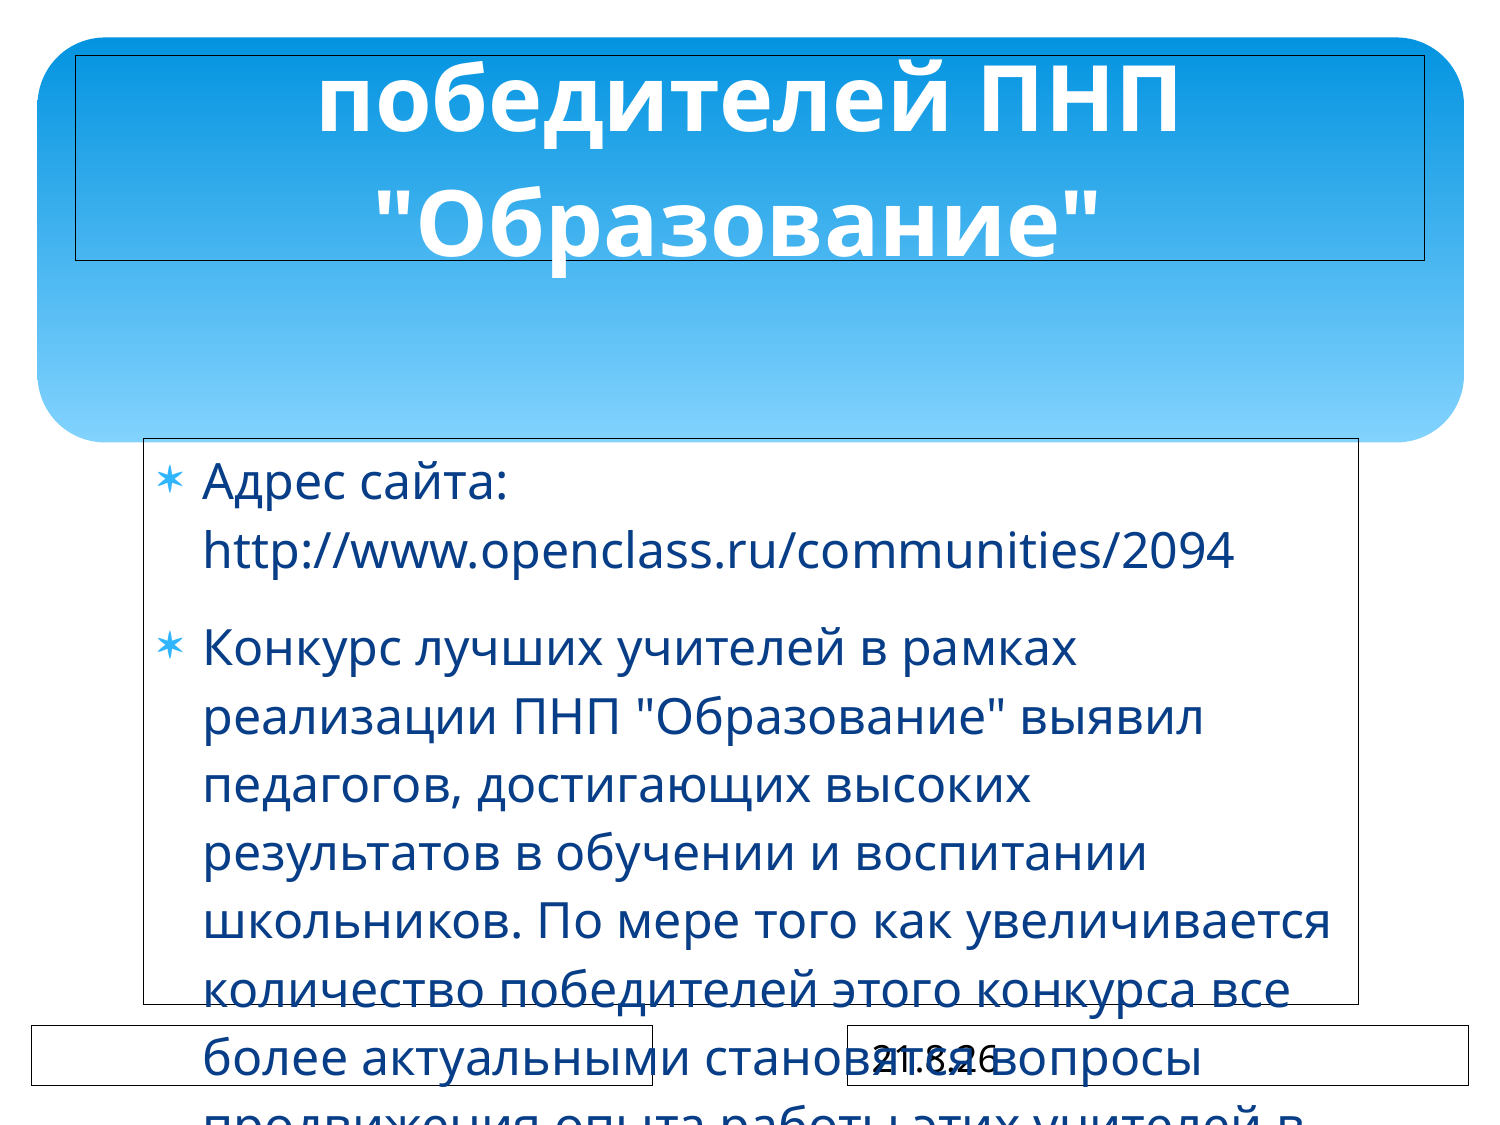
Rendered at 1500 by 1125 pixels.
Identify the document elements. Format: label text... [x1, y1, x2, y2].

list Адрес сайта: http://www.openclass.ru/communities/2094 Конкурс лучших учителей в рамках реализации ПНП "Образование" выявил педагогов, достигающих высоких результатов в обучении и воспитании школьников. По мере того как увеличивается количество победителей этого конкурса все более актуальными становятся вопросы продвижения опыта работы этих учителей в массовую практику. Безусловно, определенный опыт имеет каждый работающий педагог , однако распространению подлежит лишь тот опыт, который принято называть положительным, (передовым, ценным). Признано, что победители конкурсов ПНПО – носители именно такого опыта. На страницах сообщества организовано сетевое взаимодействие учителей-победителей ПНП "Образование" и каждому участнику предоставлена возможность предложить коллегам интересные педагогические и методические находки, разработки и дидактические материалы и д.р. [143, 438, 1359, 1005]
title Интернет-клуб учителей-победителей ПНП "Образование" [75, 55, 1425, 261]
